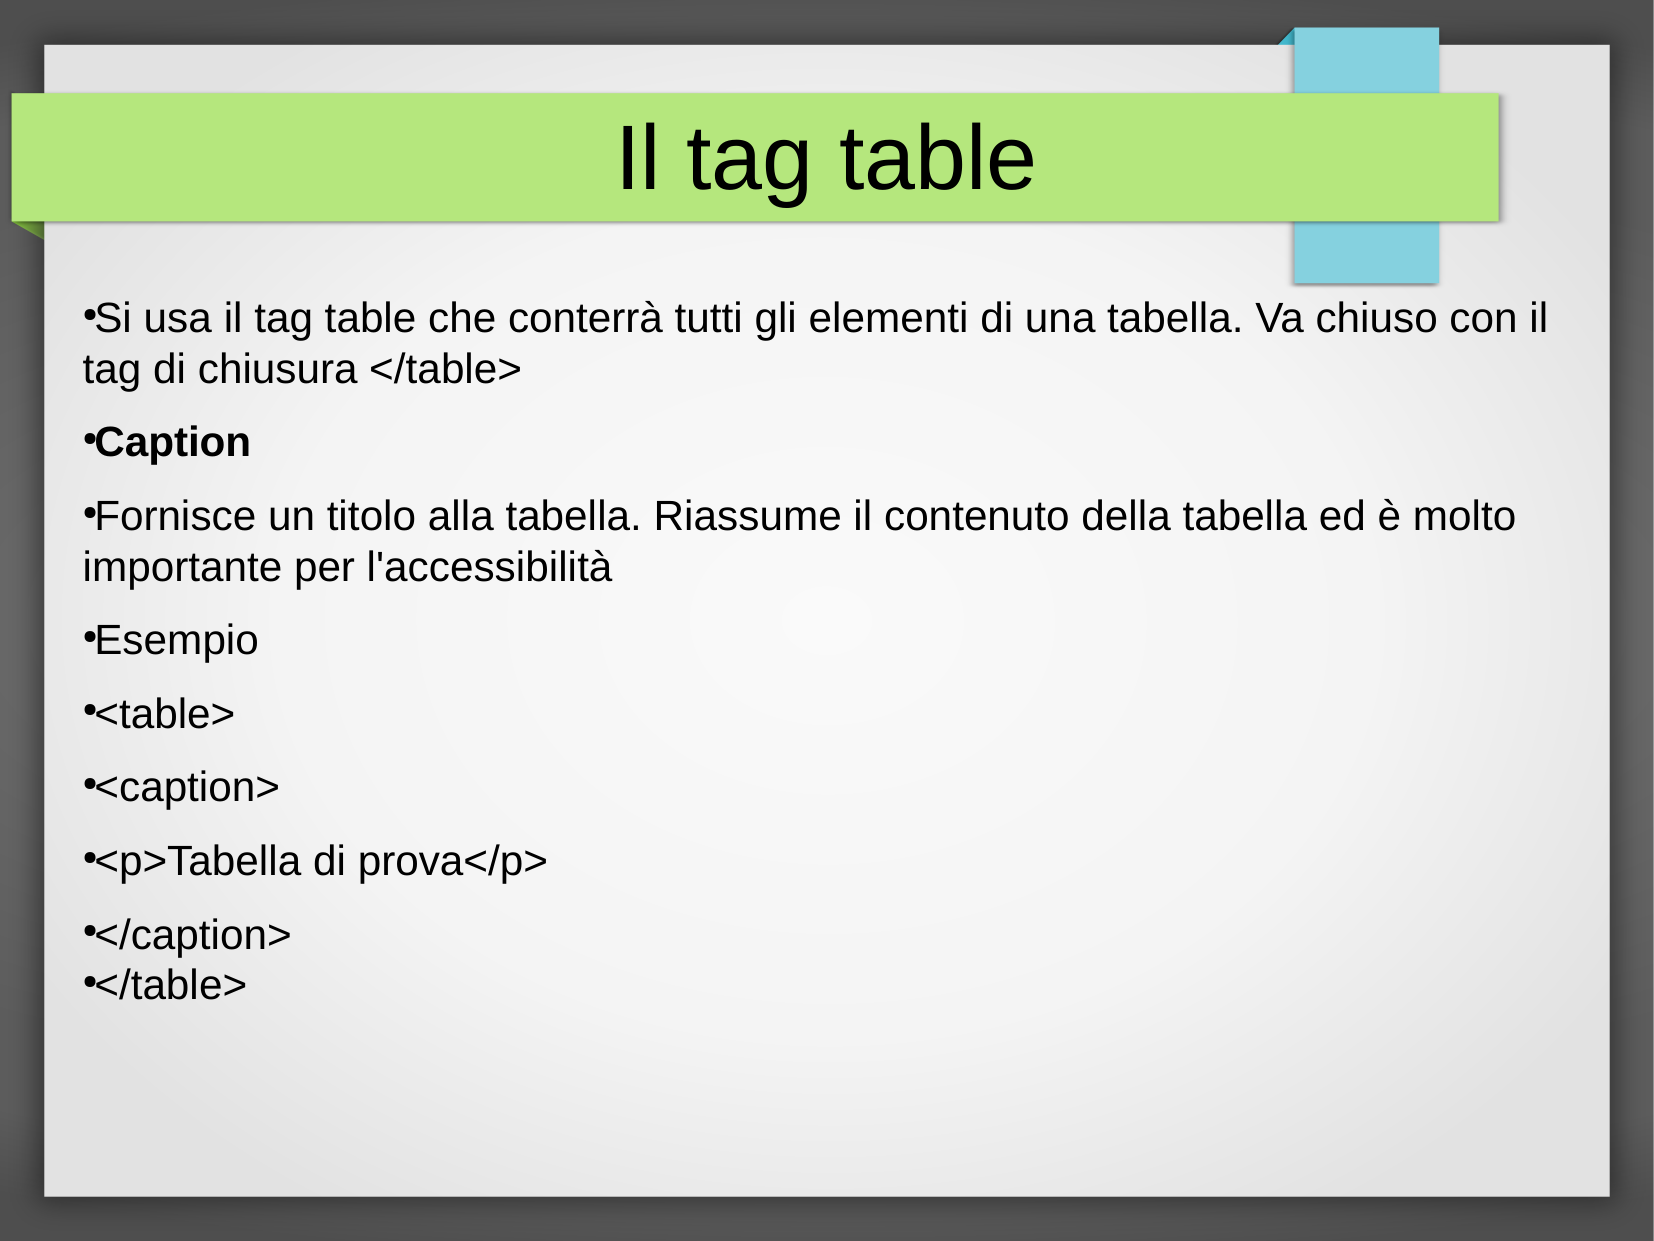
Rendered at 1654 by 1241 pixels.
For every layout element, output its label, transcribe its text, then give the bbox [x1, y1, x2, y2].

title Il tag table [82, 49, 1571, 257]
list Si usa il tag table che conterrà tutti gli elementi di una tabella. Va chiuso con il tag di chiusura </table> Caption Fornisce un titolo alla tabella. Riassume il contenuto della tabella ed è molto importante per l'accessibilità Esempio <table> <caption> <p>Tabella di prova</p> </caption> </table> [82, 290, 1571, 1010]
picture [0, 0, 1654, 1241]
